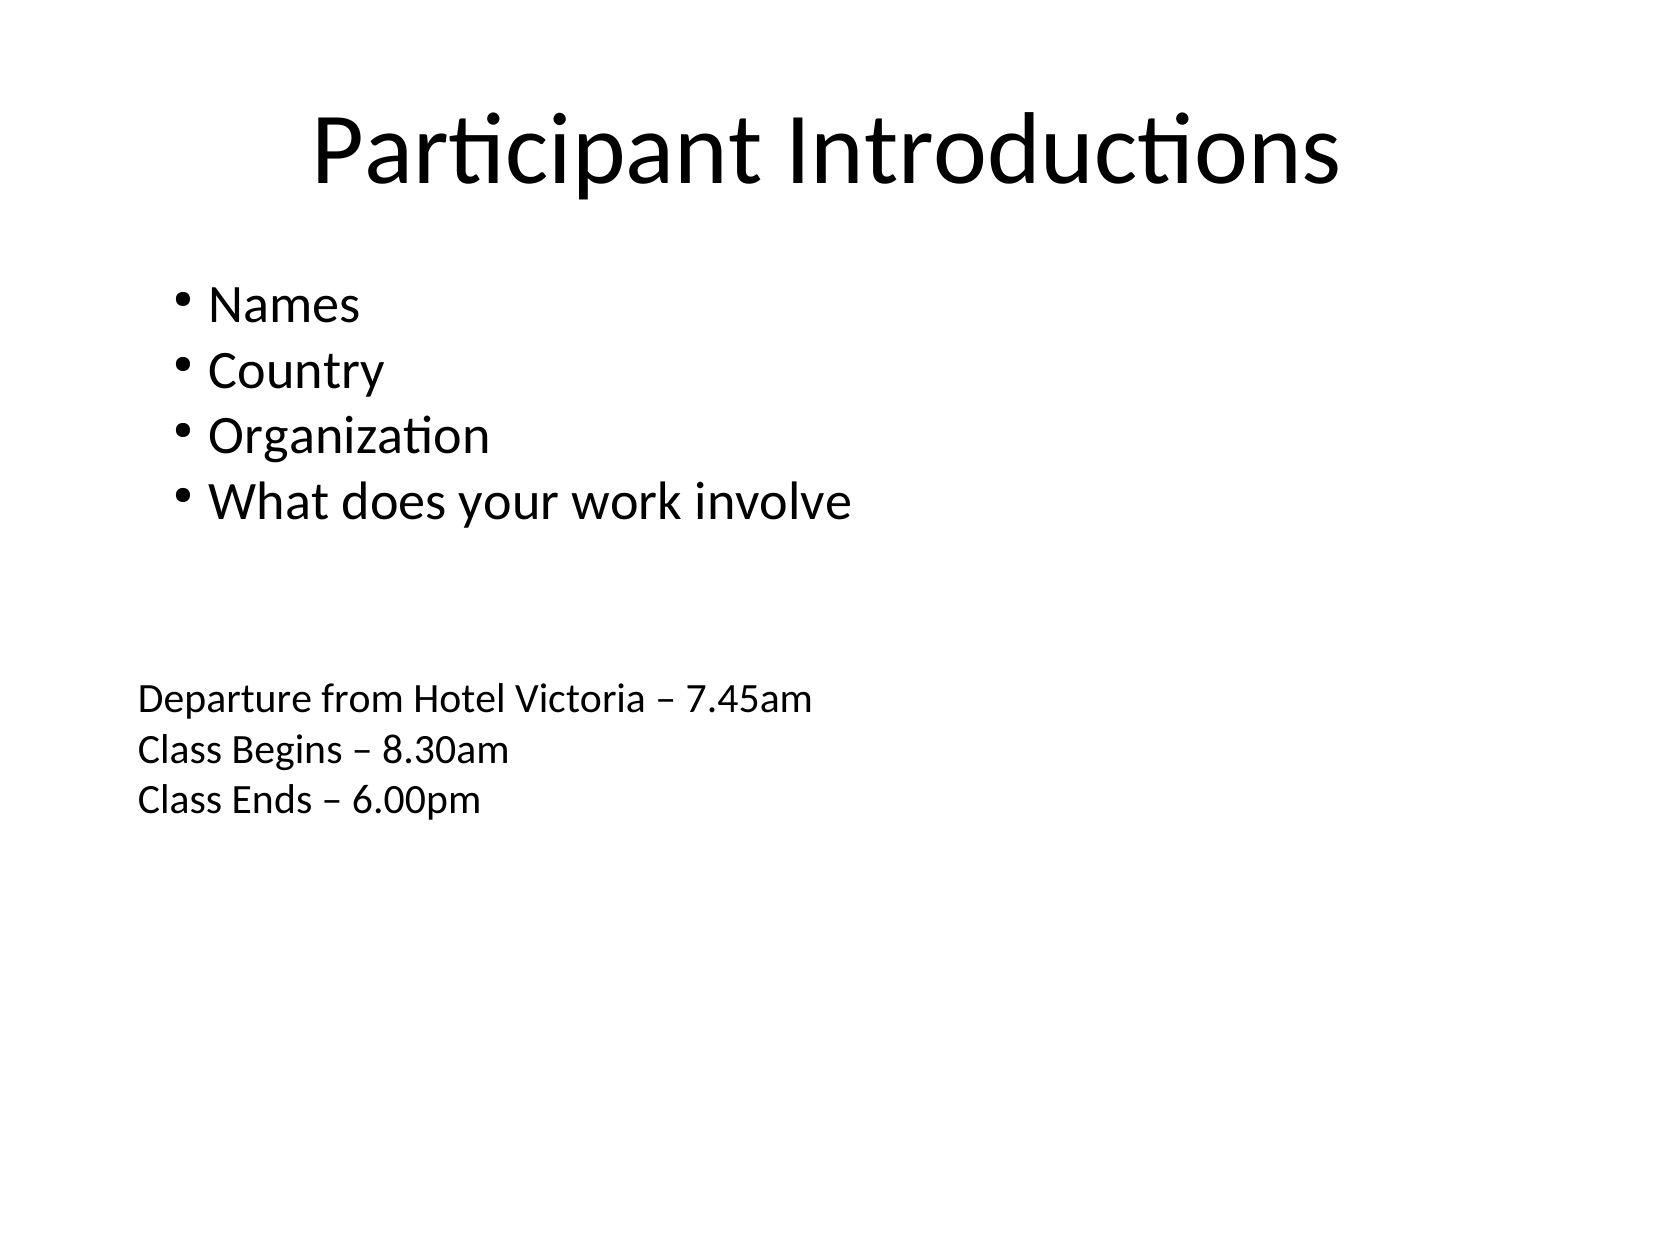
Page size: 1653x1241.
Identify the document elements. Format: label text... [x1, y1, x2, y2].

text_box Names Country Organization What does your work involve Departure from Hotel Victoria – 7.45am Class Begins – 8.30am Class Ends – 6.00pm [121, 280, 1560, 1095]
text_box Participant Introductions [121, 46, 1534, 254]
